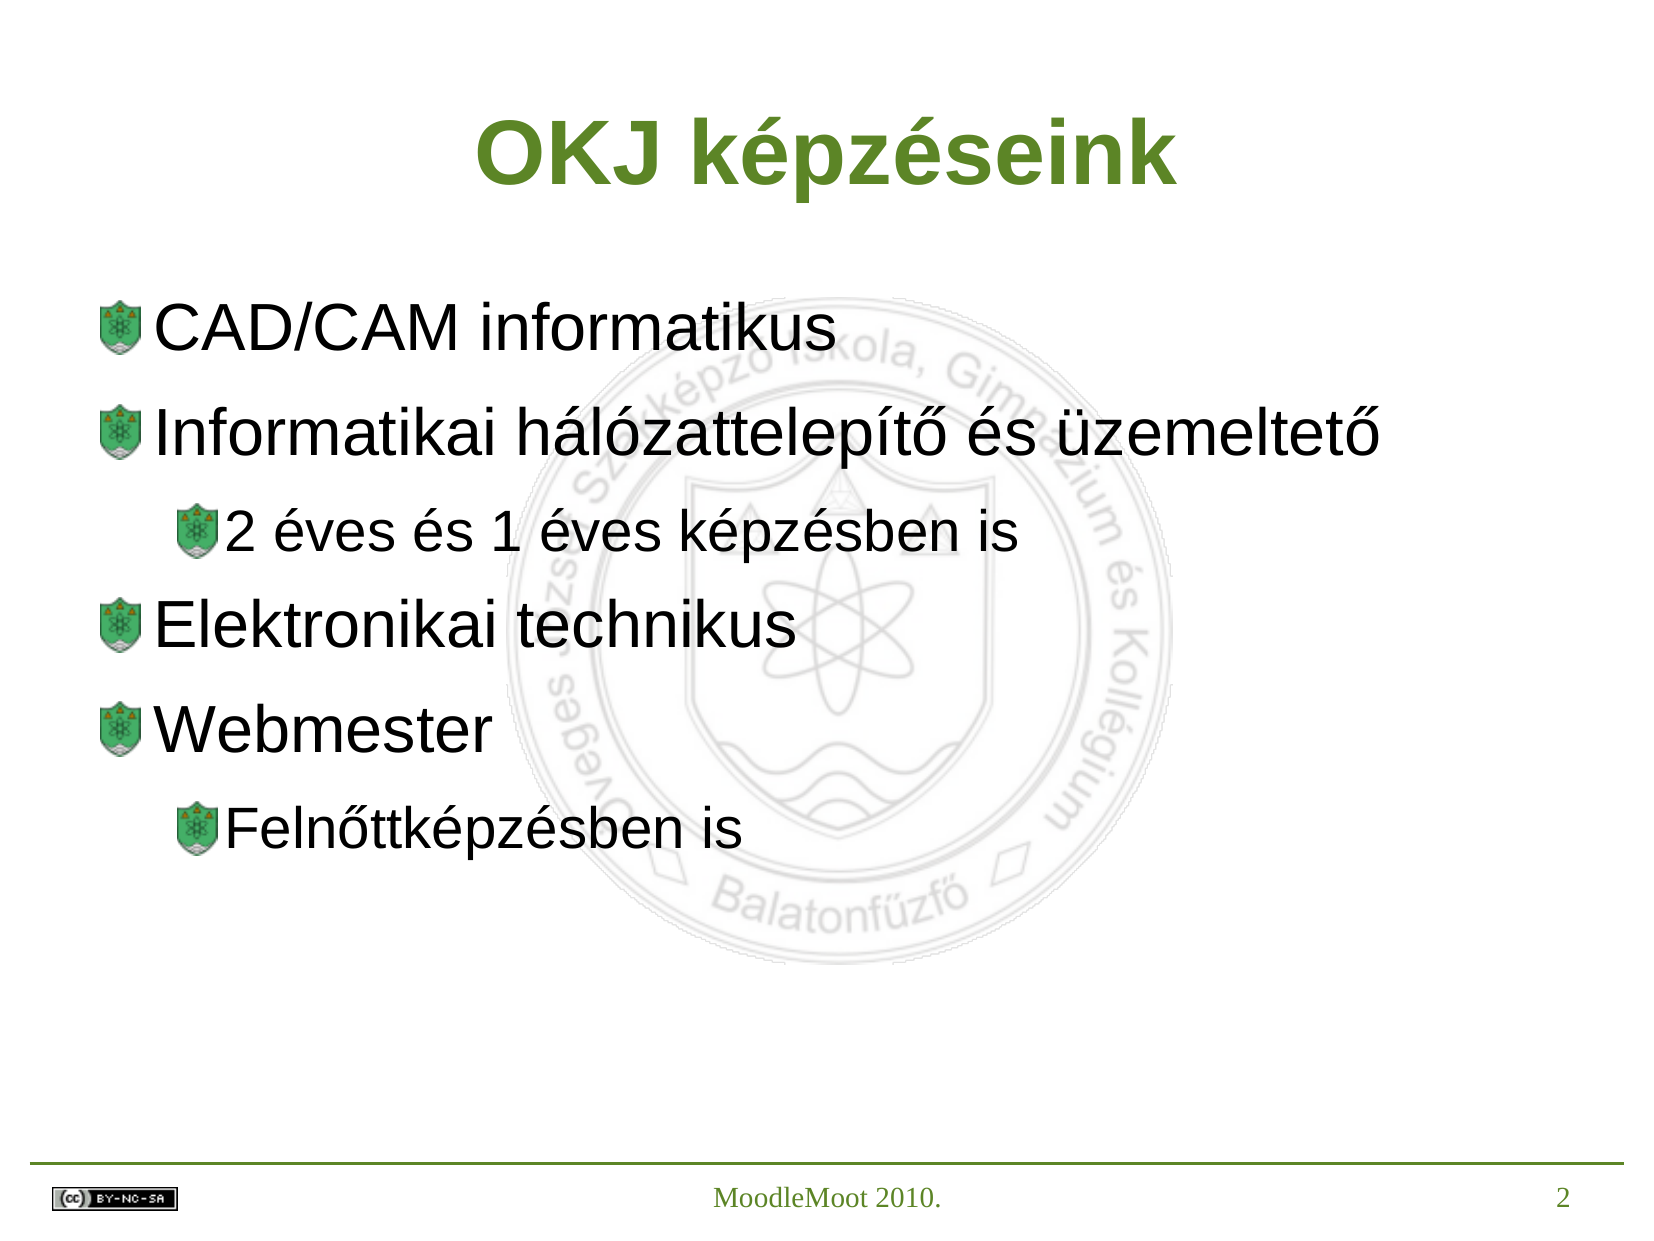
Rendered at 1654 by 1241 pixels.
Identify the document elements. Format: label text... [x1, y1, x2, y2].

title OKJ képzéseink [82, 49, 1571, 257]
list CAD/CAM informatikus Informatikai hálózattelepítő és üzemeltető 2 éves és 1 éves képzésben is Elektronikai technikus Webmester Felnőttképzésben is [82, 290, 1571, 1109]
picture [52, 1187, 178, 1211]
